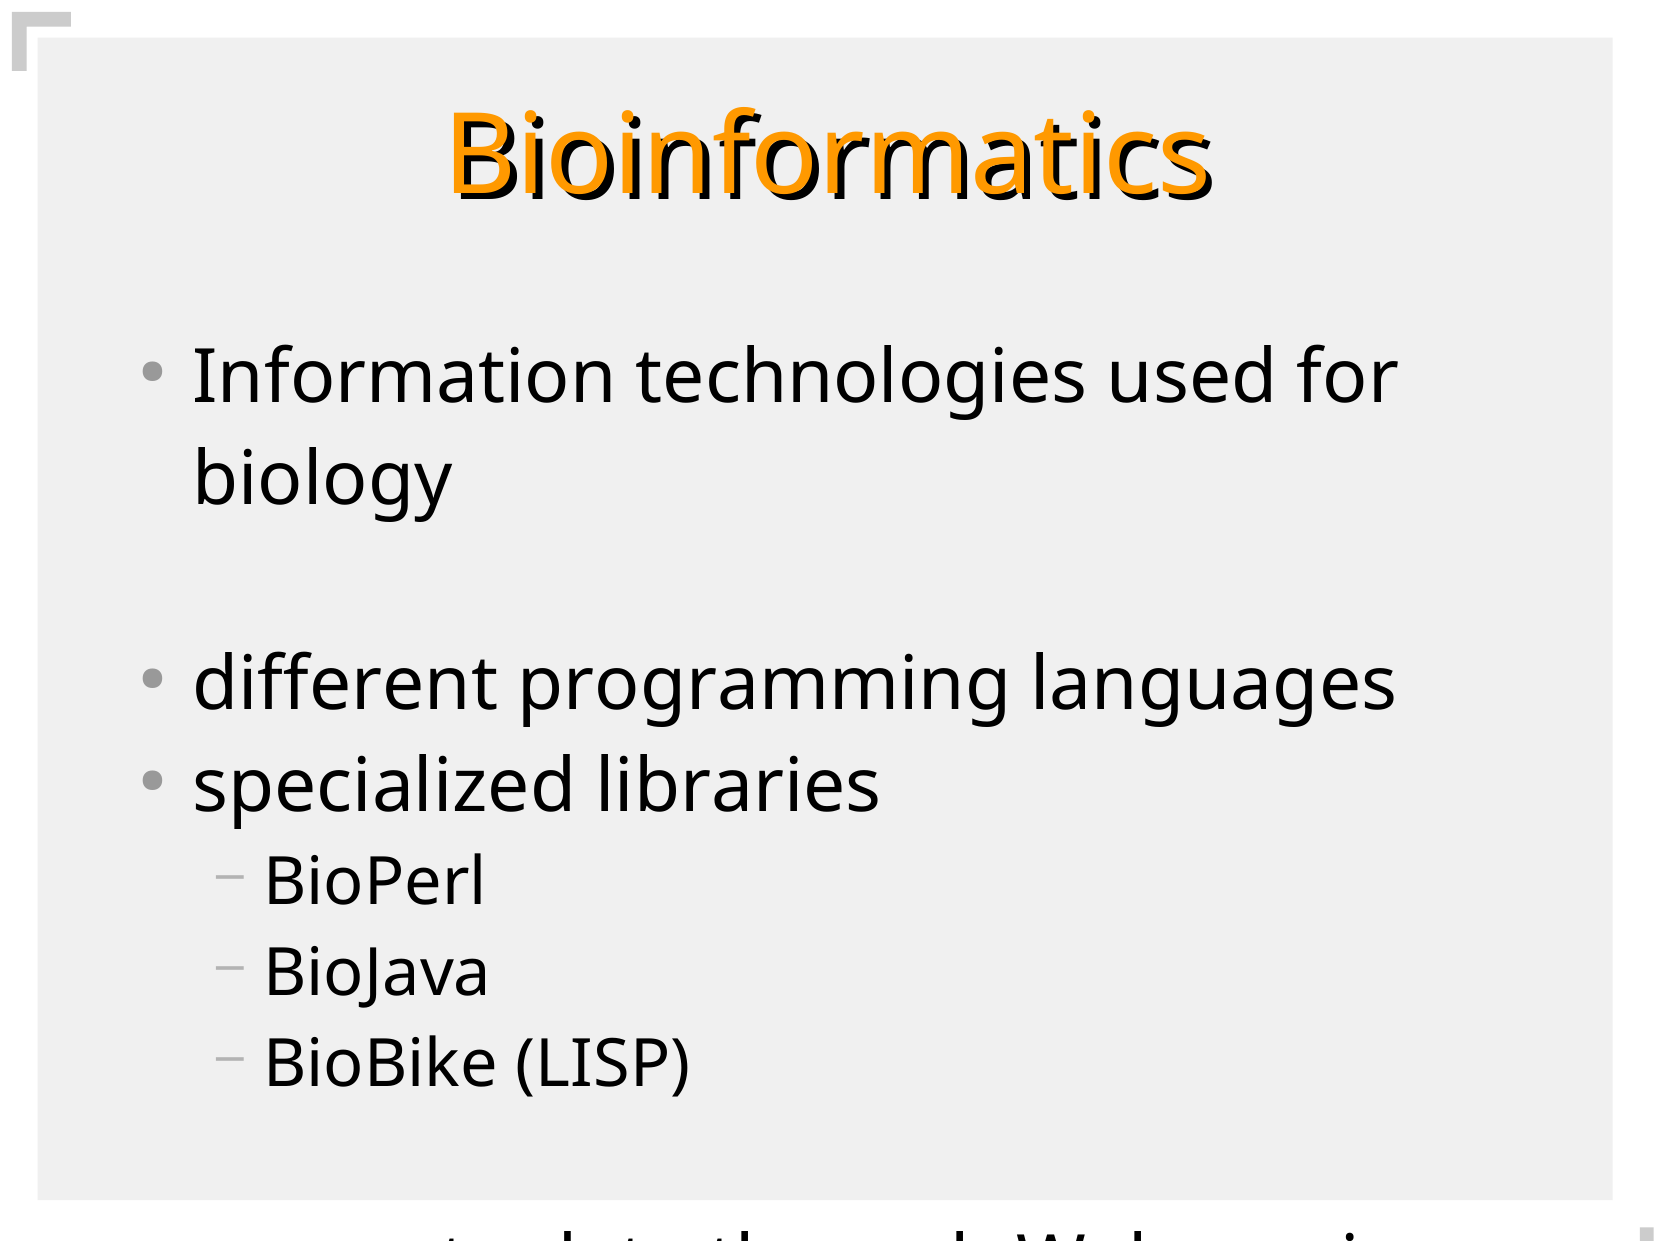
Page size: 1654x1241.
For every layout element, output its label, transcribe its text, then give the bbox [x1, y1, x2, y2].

title Bioinformatics [121, 46, 1534, 254]
list Information technologies used for biology different programming languages specialized libraries BioPerl BioJava BioBike (LISP) access to data through Web services [121, 322, 1561, 1167]
